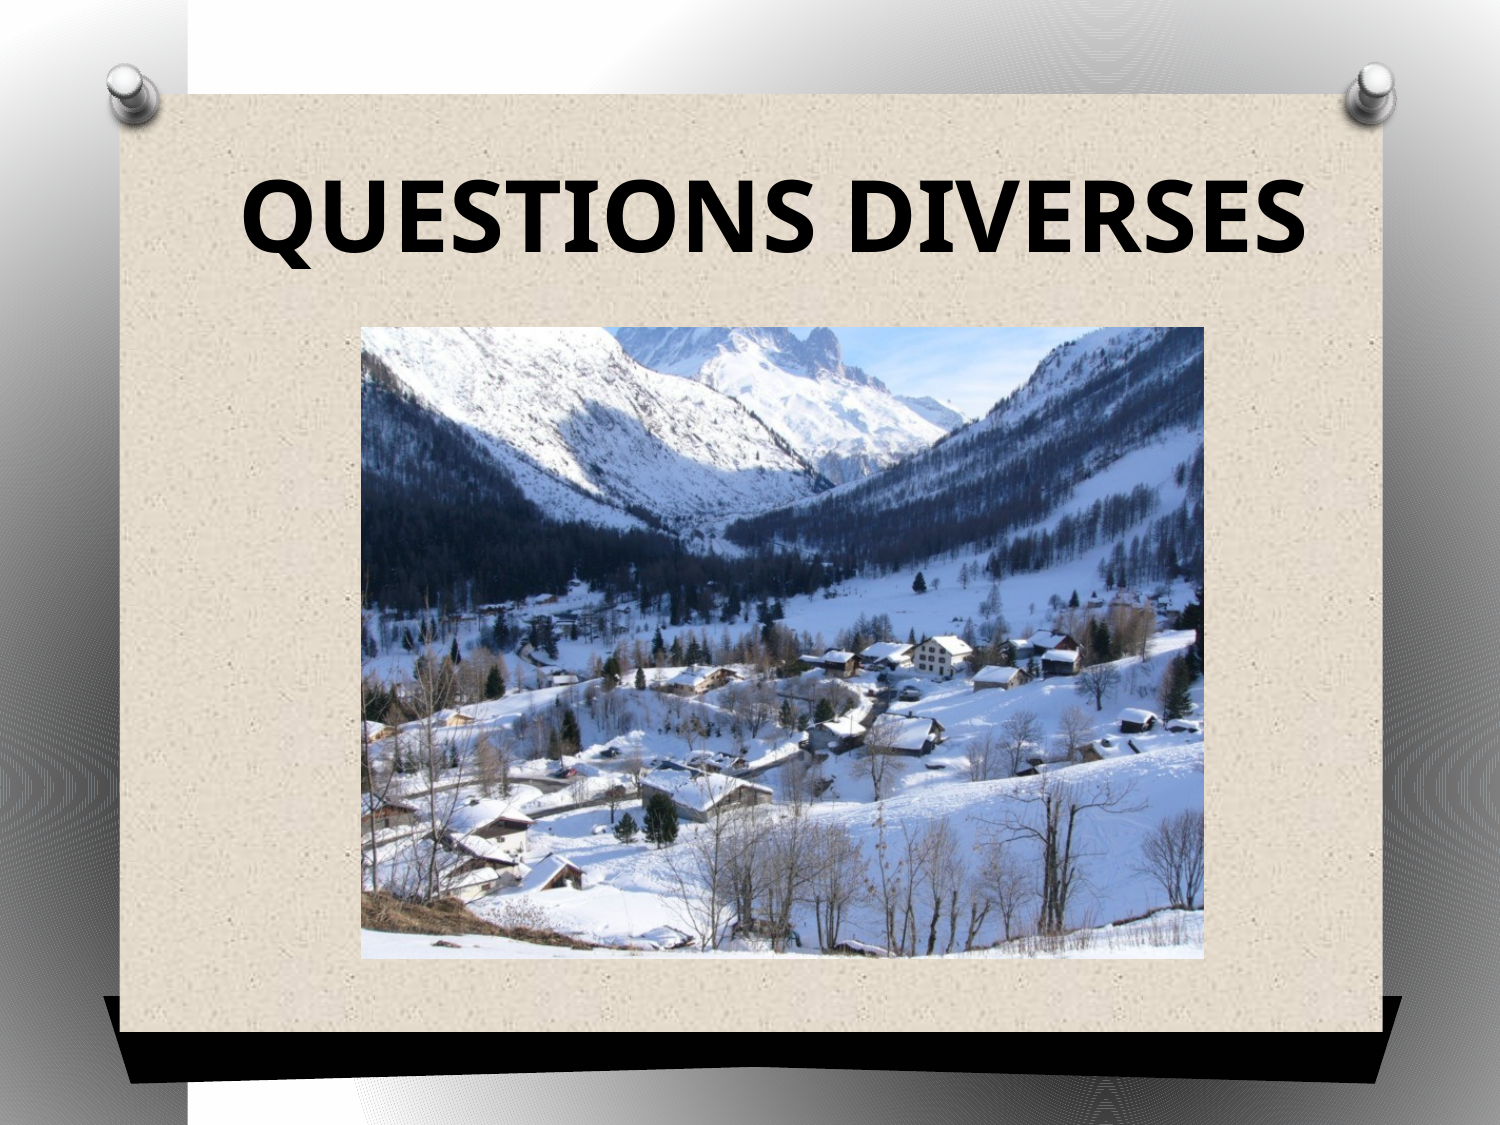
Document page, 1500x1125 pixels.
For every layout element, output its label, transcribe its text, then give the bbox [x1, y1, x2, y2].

title QUESTIONS DIVERSES [202, 144, 1346, 342]
picture [75, 29, 1439, 1032]
